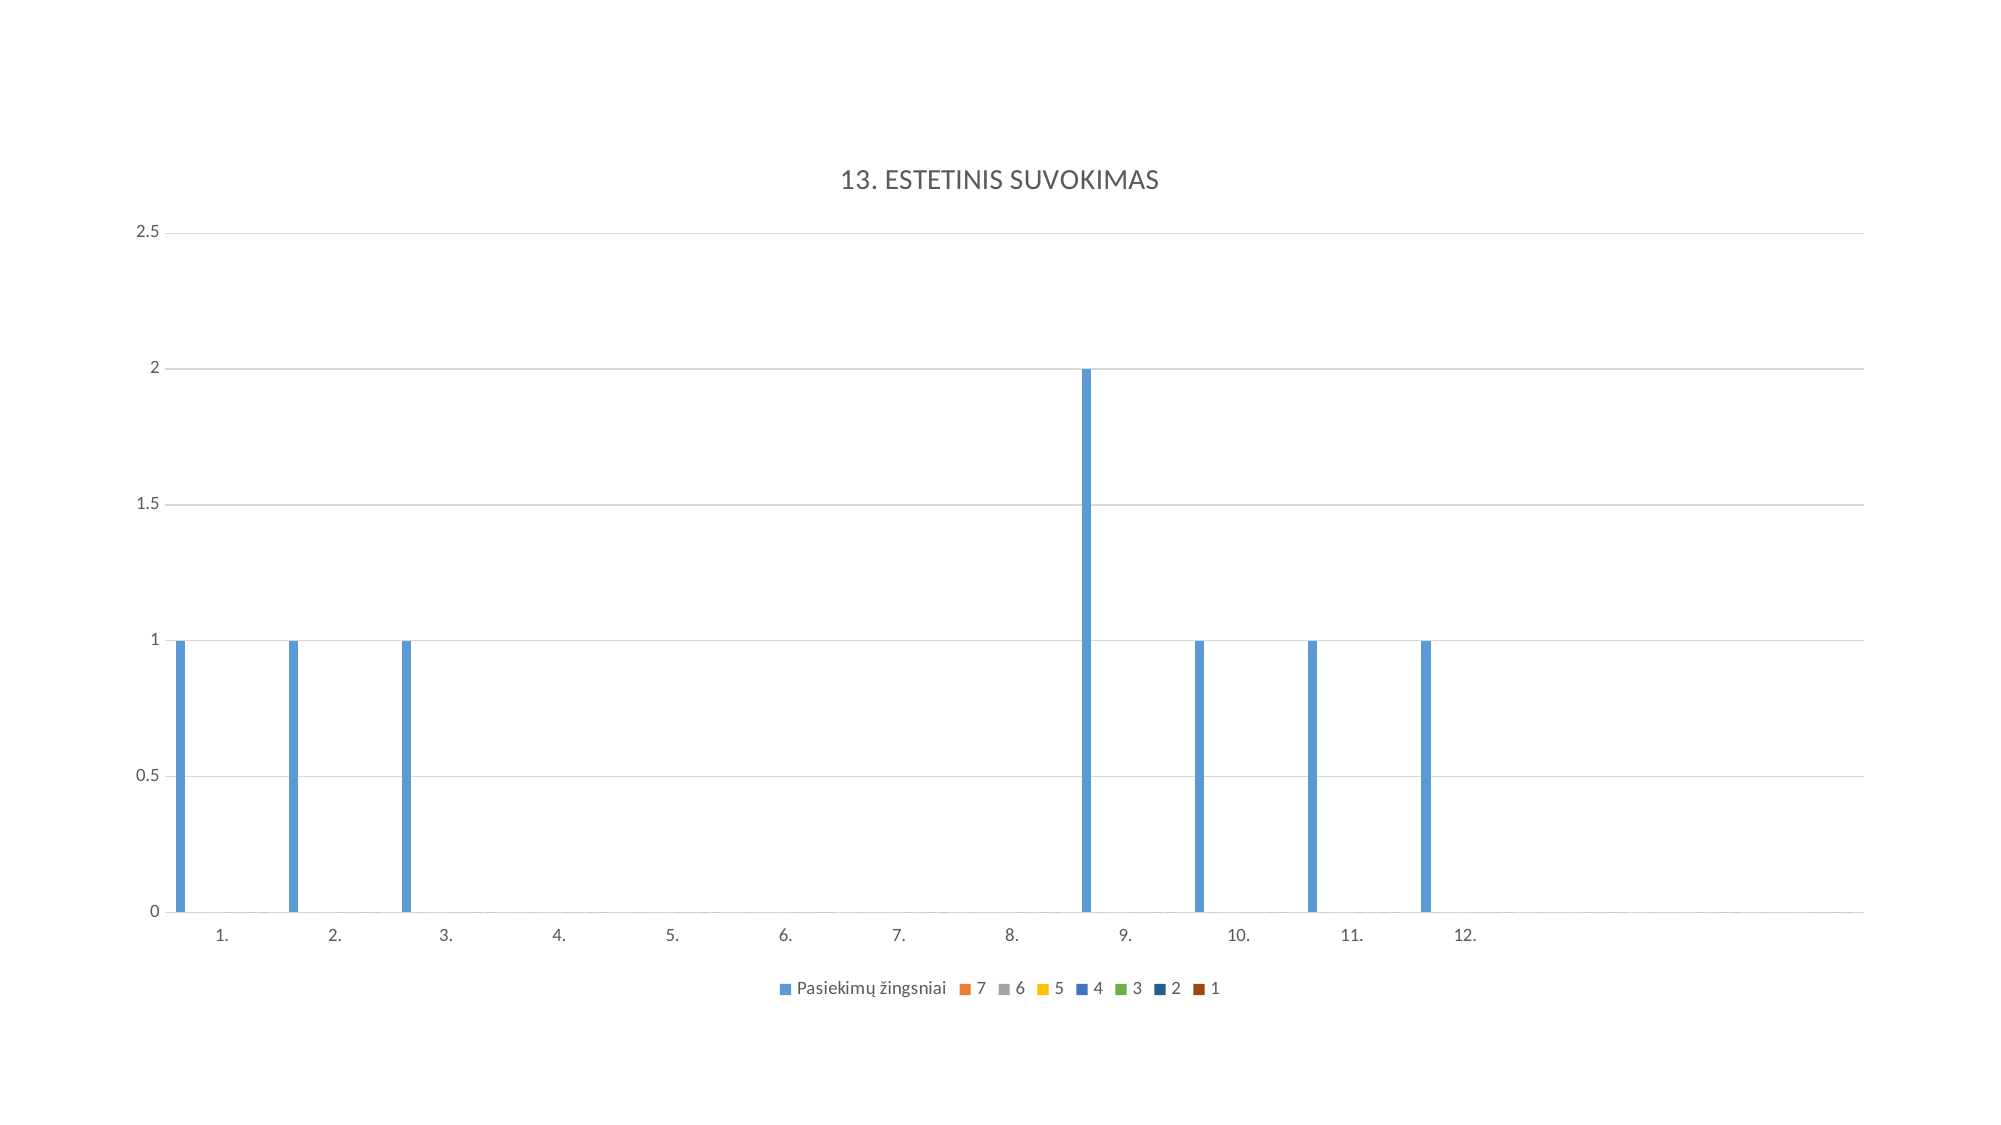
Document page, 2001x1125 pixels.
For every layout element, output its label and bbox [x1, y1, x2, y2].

chart [99, 133, 1900, 1005]
